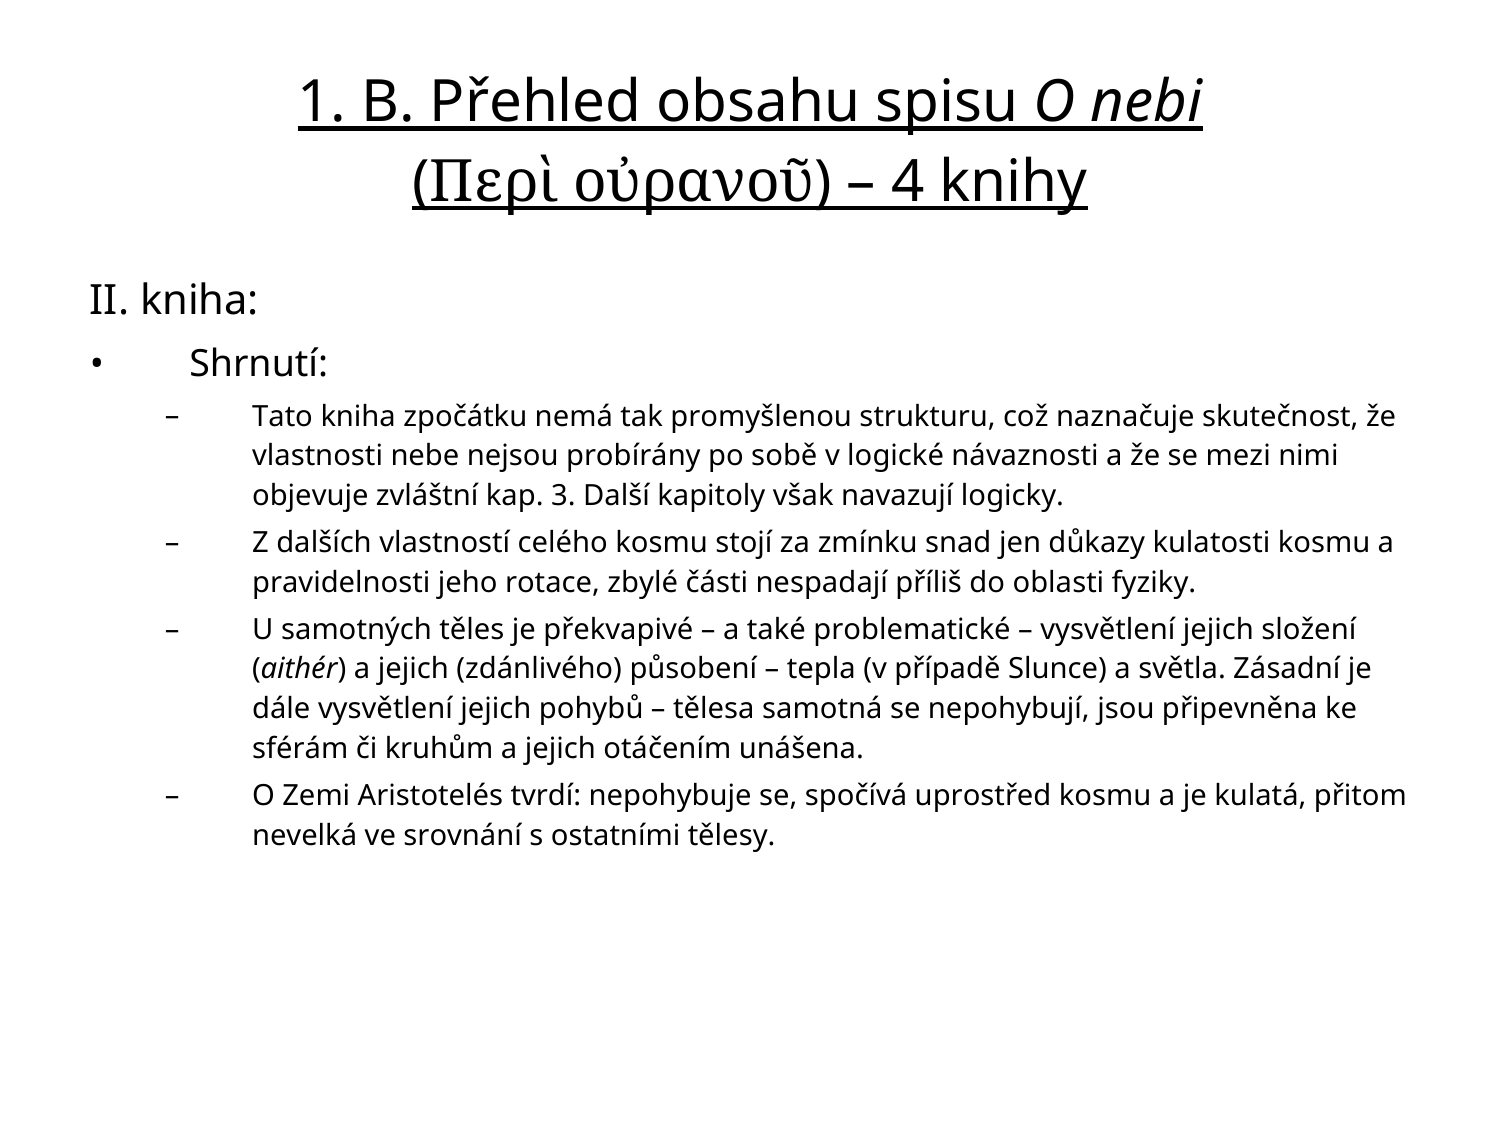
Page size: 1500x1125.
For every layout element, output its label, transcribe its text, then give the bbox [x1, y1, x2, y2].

list II. kniha: Shrnutí: Tato kniha zpočátku nemá tak promyšlenou strukturu, což naznačuje skutečnost, že vlastnosti nebe nejsou probírány po sobě v logické návaznosti a že se mezi nimi objevuje zvláštní kap. 3. Další kapitoly však navazují logicky. Z dalších vlastností celého kosmu stojí za zmínku snad jen důkazy kulatosti kosmu a pravidelnosti jeho rotace, zbylé části nespadají příliš do oblasti fyziky. U samotných těles je překvapivé – a také problematické – vysvětlení jejich složení (aithér) a jejich (zdánlivého) působení – tepla (v případě Slunce) a světla. Zásadní je dále vysvětlení jejich pohybů – tělesa samotná se nepohybují, jsou připevněna ke sférám či kruhům a jejich otáčením unášena. O Zemi Aristotelés tvrdí: nepohybuje se, spočívá uprostřed kosmu a je kulatá, přitom nevelká ve srovnání s ostatními tělesy. [75, 262, 1426, 1006]
title 1. B. Přehled obsahu spisu O nebi (Περὶ οὐρανοῦ) – 4 knihy [75, 45, 1426, 233]
